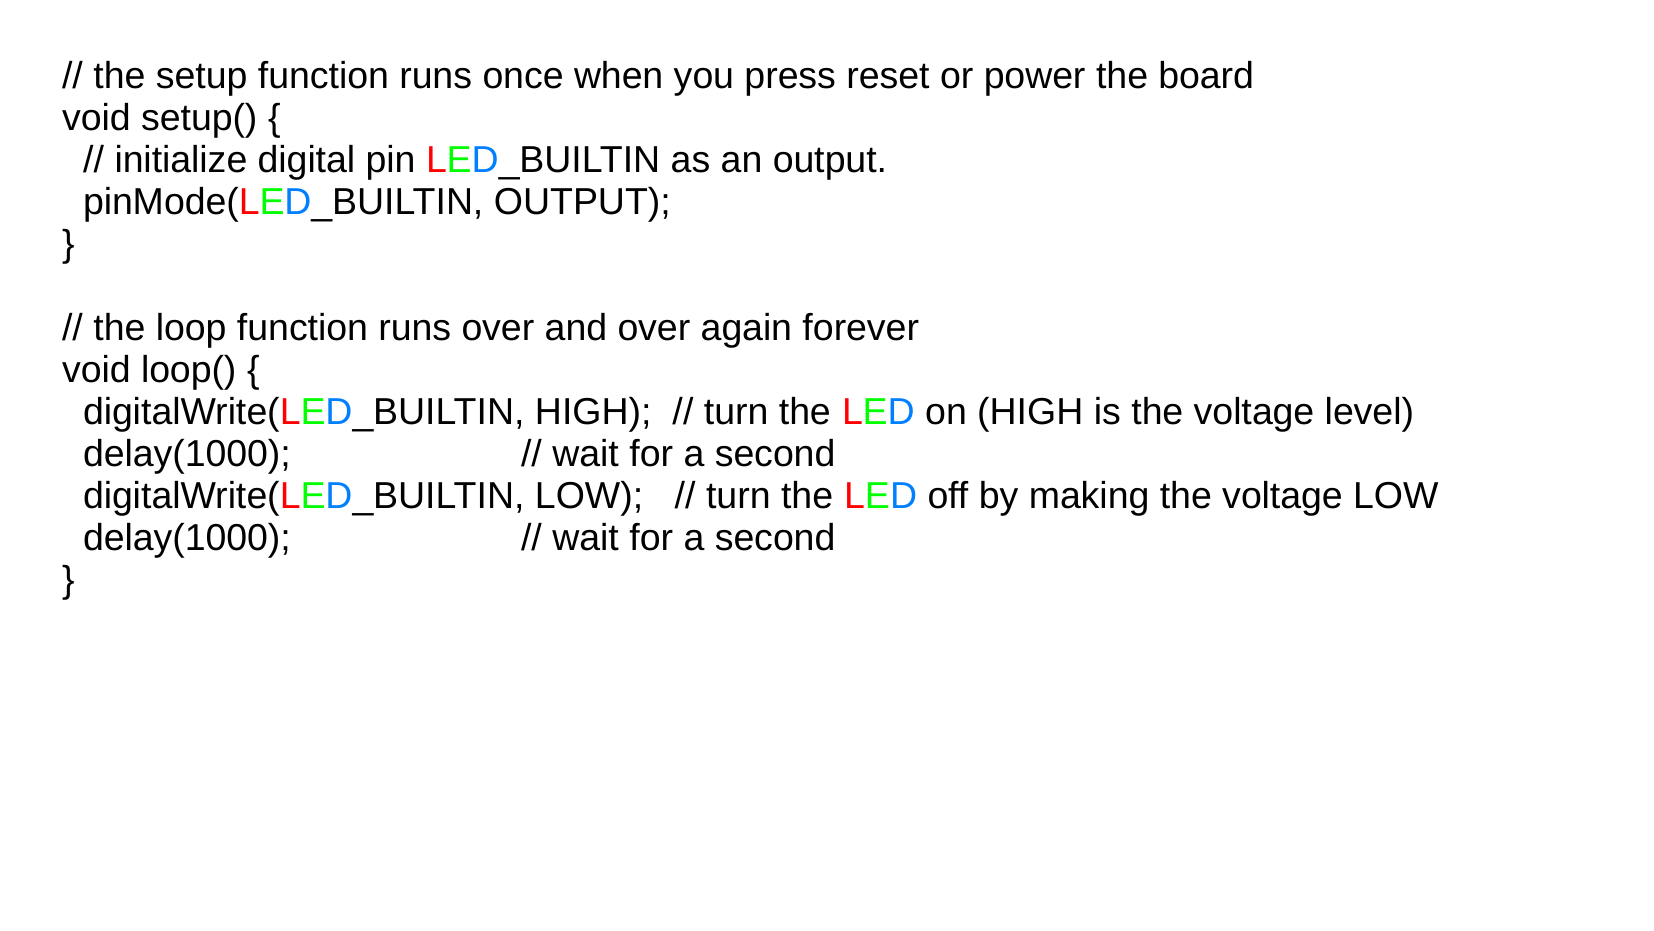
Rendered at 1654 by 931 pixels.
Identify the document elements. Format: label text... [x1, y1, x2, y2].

text_box // the setup function runs once when you press reset or power the board void setup() { // initialize digital pin LED_BUILTIN as an output. pinMode(LED_BUILTIN, OUTPUT); } // the loop function runs over and over again forever void loop() { digitalWrite(LED_BUILTIN, HIGH); // turn the LED on (HIGH is the voltage level) delay(1000); // wait for a second digitalWrite(LED_BUILTIN, LOW); // turn the LED off by making the voltage LOW delay(1000); // wait for a second } [47, 47, 1607, 875]
